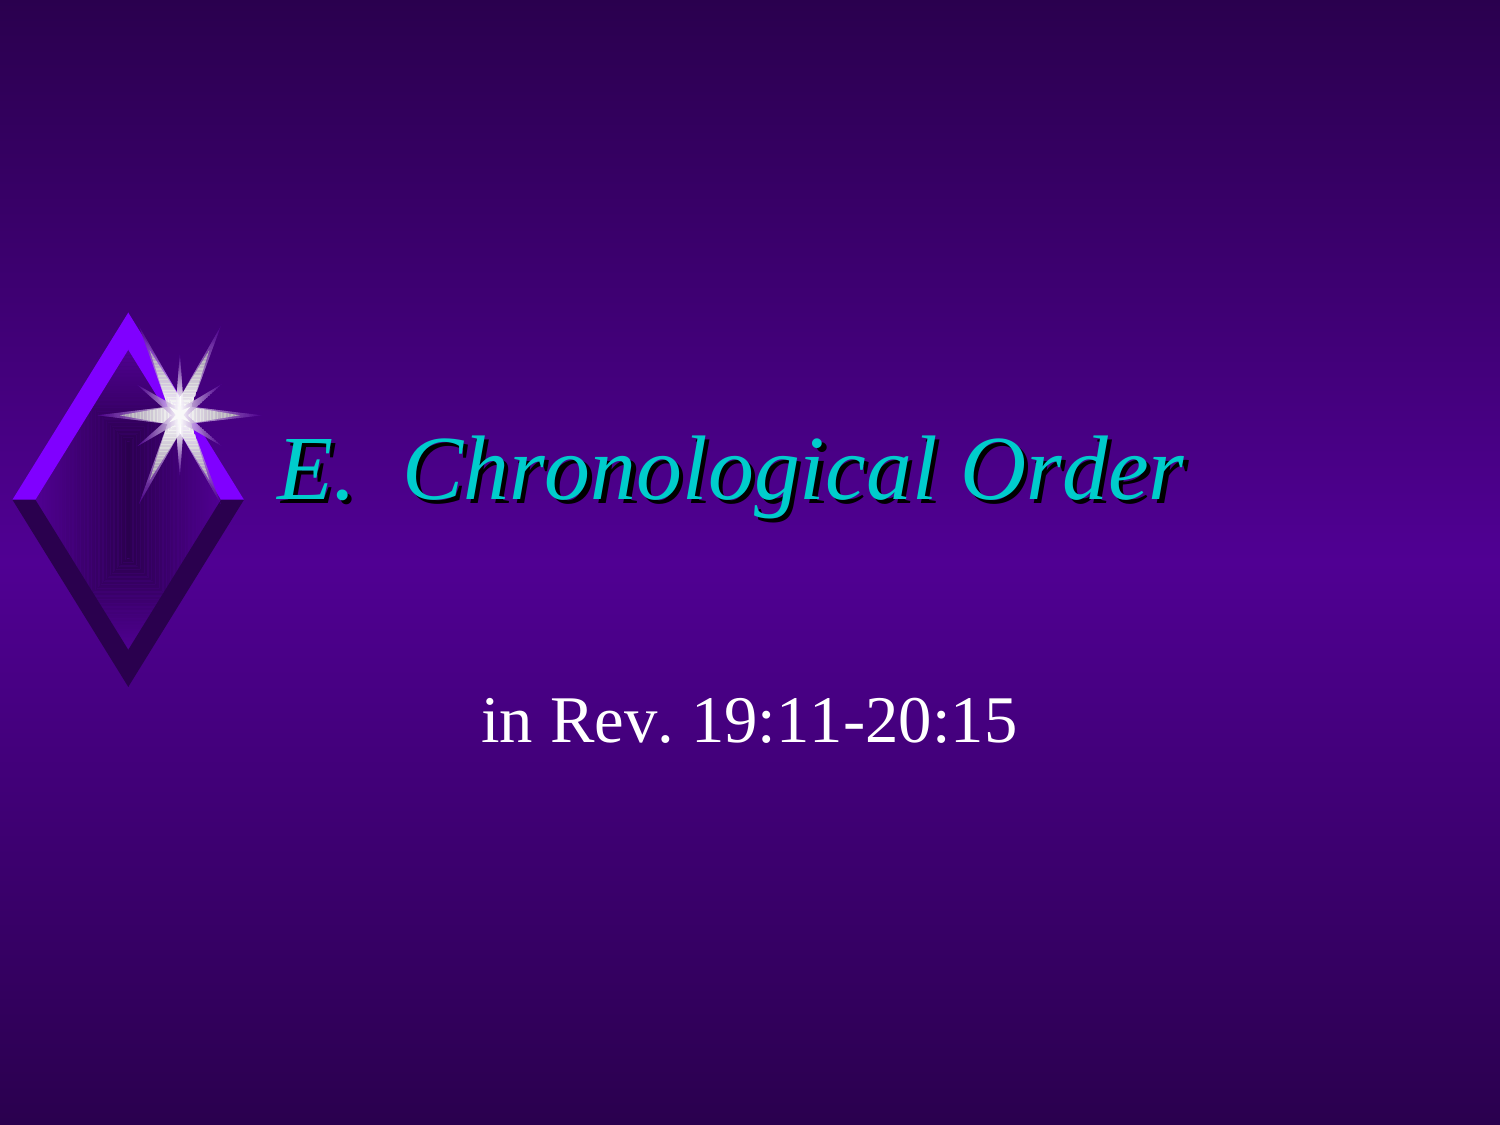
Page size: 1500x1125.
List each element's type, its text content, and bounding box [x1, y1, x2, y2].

subtitle in Rev. 19:11-20:15 [225, 675, 1276, 963]
title E. Chronological Order [262, 374, 1500, 563]
